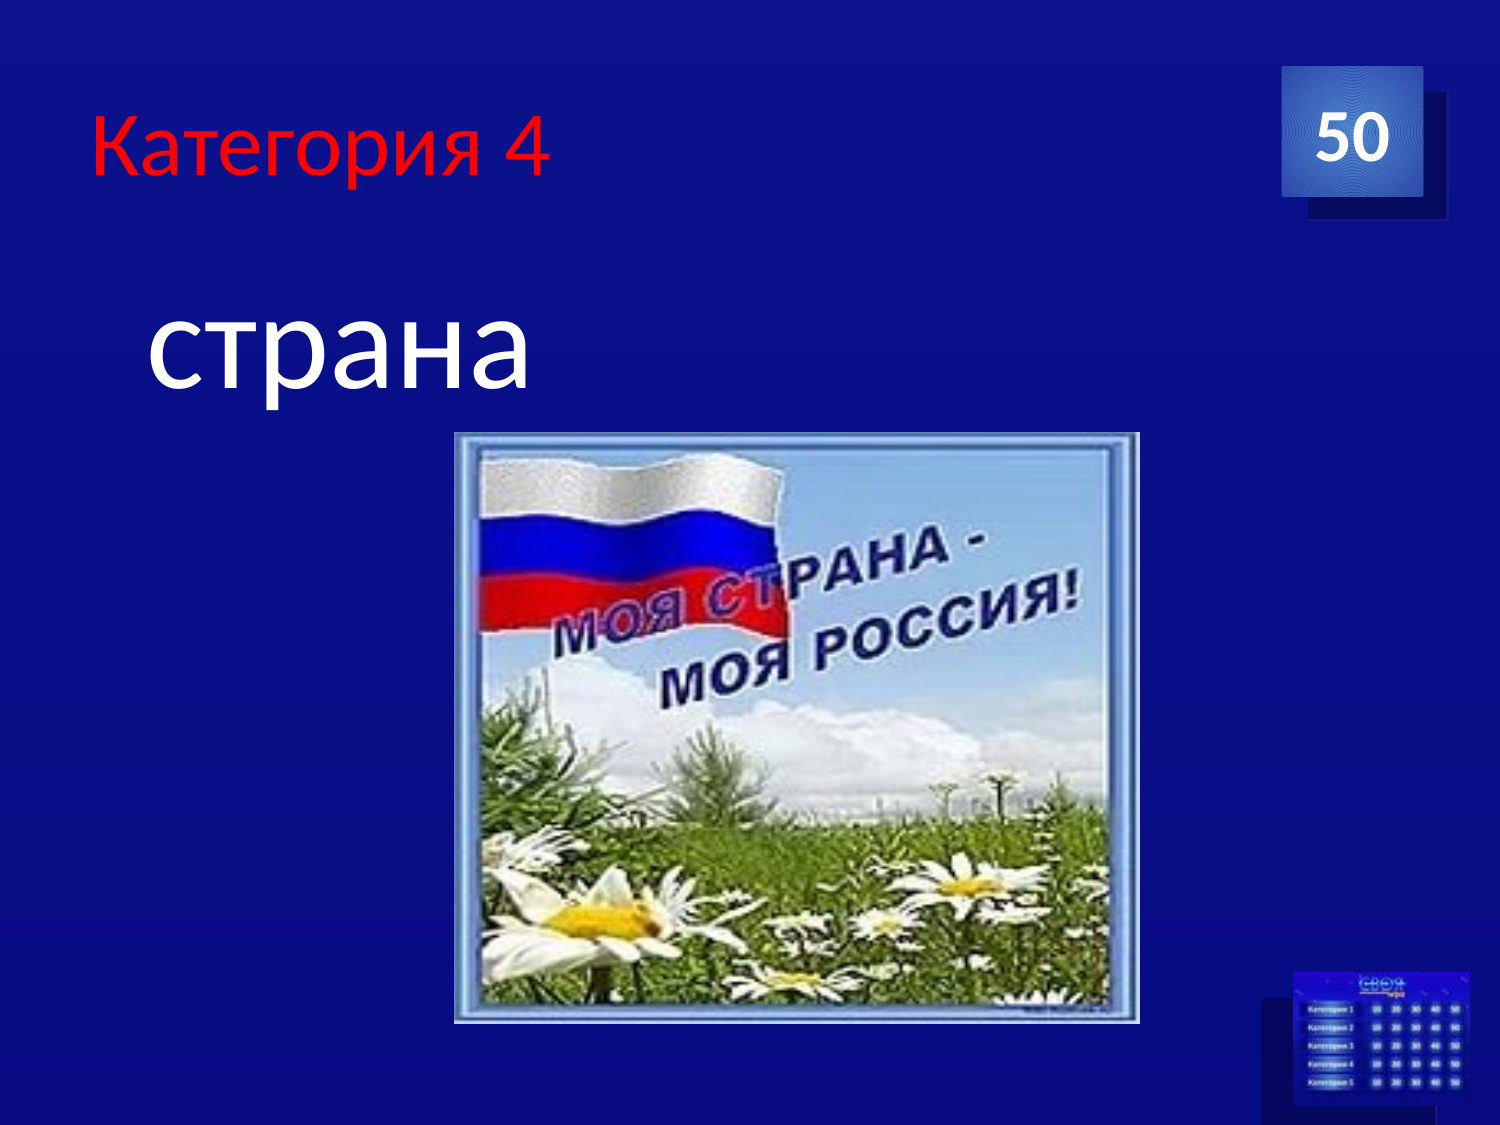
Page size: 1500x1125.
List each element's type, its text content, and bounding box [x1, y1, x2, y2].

title Категория 4 [75, 45, 1258, 233]
list страна [75, 262, 1426, 433]
text_box 50 [1282, 66, 1423, 196]
picture [454, 432, 1140, 1024]
